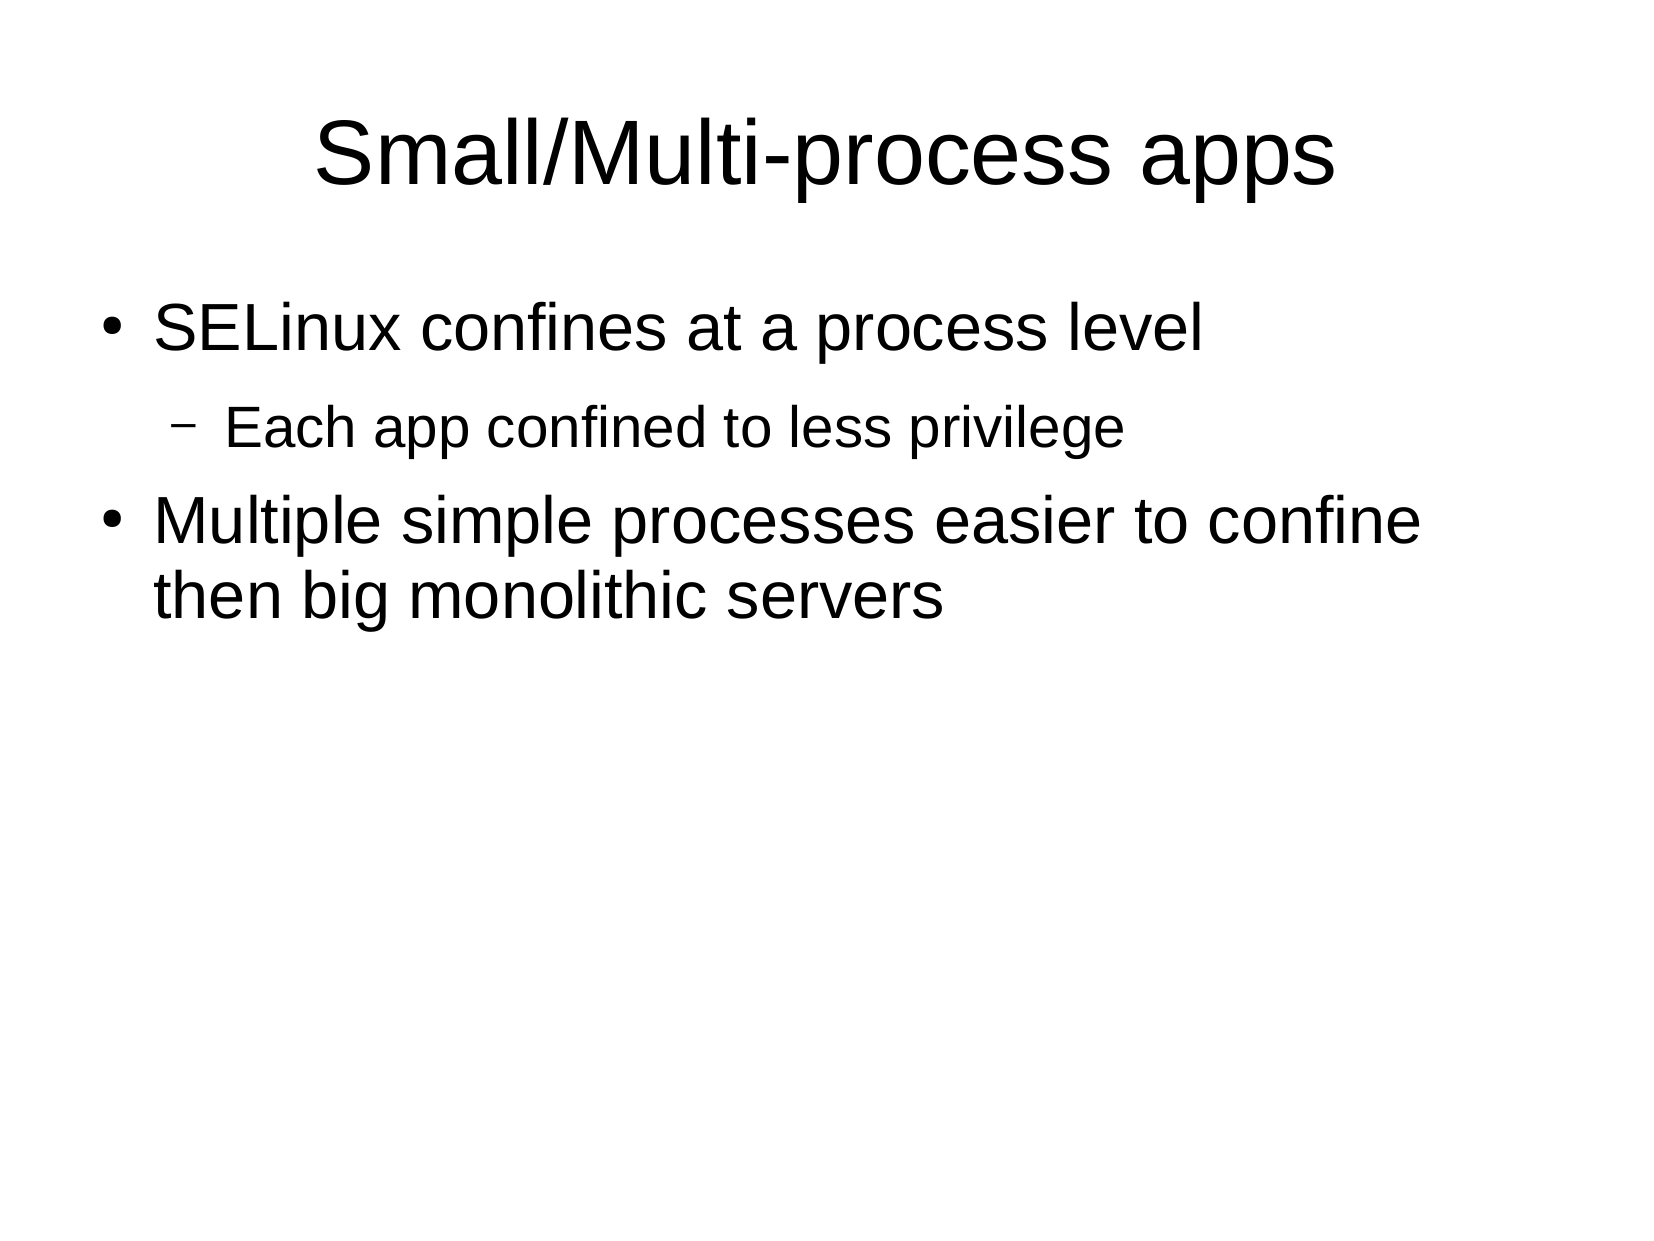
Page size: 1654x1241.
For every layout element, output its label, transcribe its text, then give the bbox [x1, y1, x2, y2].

title Small/Multi-process apps [82, 49, 1571, 257]
list SELinux confines at a process level Each app confined to less privilege Multiple simple processes easier to confine then big monolithic servers [82, 290, 1538, 1010]
